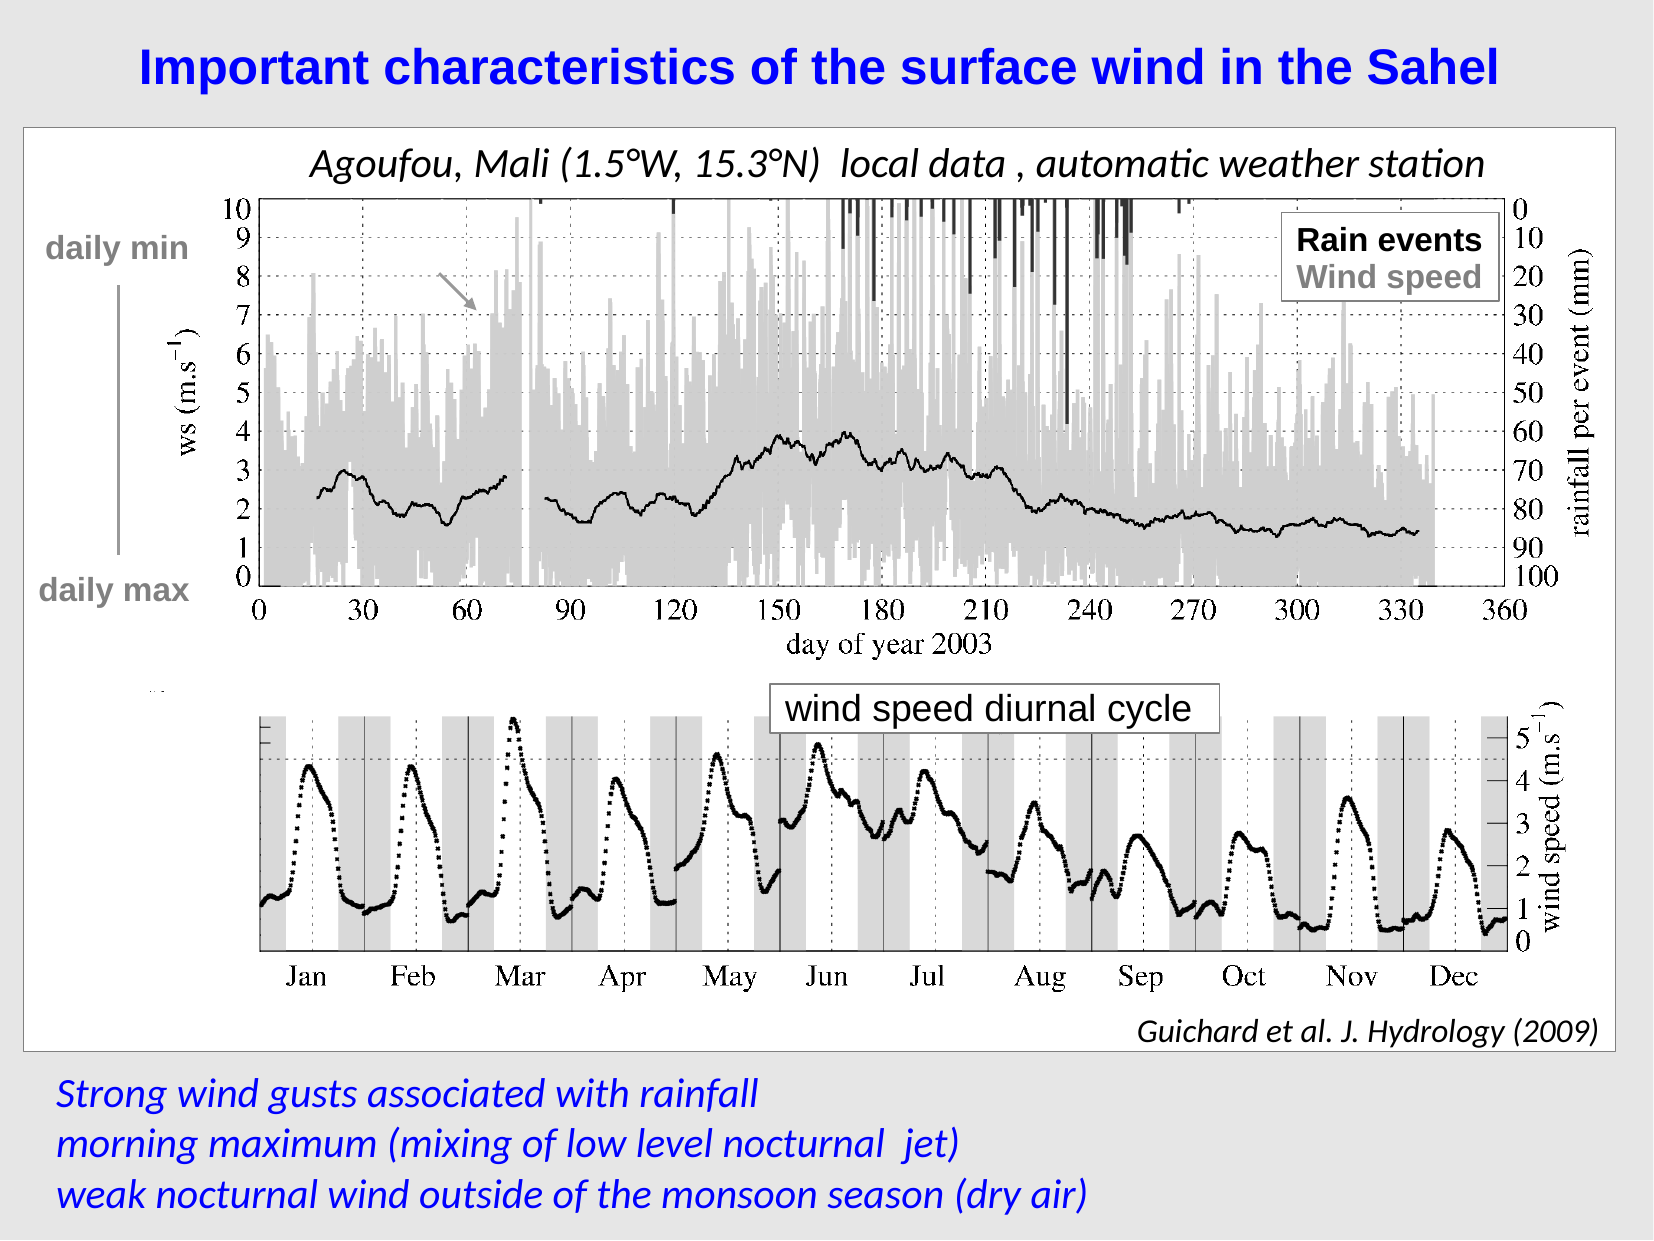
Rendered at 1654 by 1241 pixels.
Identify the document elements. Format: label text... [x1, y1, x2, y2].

text_box Rain events [1281, 212, 1499, 249]
text_box Agoufou, Mali (1.5°W, 15.3°N) local data , automatic weather station [294, 127, 1509, 194]
text_box Important characteristics of the surface wind in the Sahel [123, 29, 1517, 100]
text_box [23, 127, 1616, 1052]
text_box Guichard et al. J. Hydrology (2009) [1122, 1001, 1616, 1058]
text_box daily max [23, 562, 214, 614]
text_box Wind speed [1281, 249, 1499, 301]
text_box wind speed diurnal cycle [770, 677, 1225, 737]
text_box Strong wind gusts associated with rainfall morning maximum (mixing of low level nocturnal jet) weak nocturnal wind outside of the monsoon season (dry air) [41, 1057, 1105, 1226]
text_box daily min [30, 219, 214, 272]
picture [135, 691, 1566, 992]
picture [166, 198, 1595, 661]
